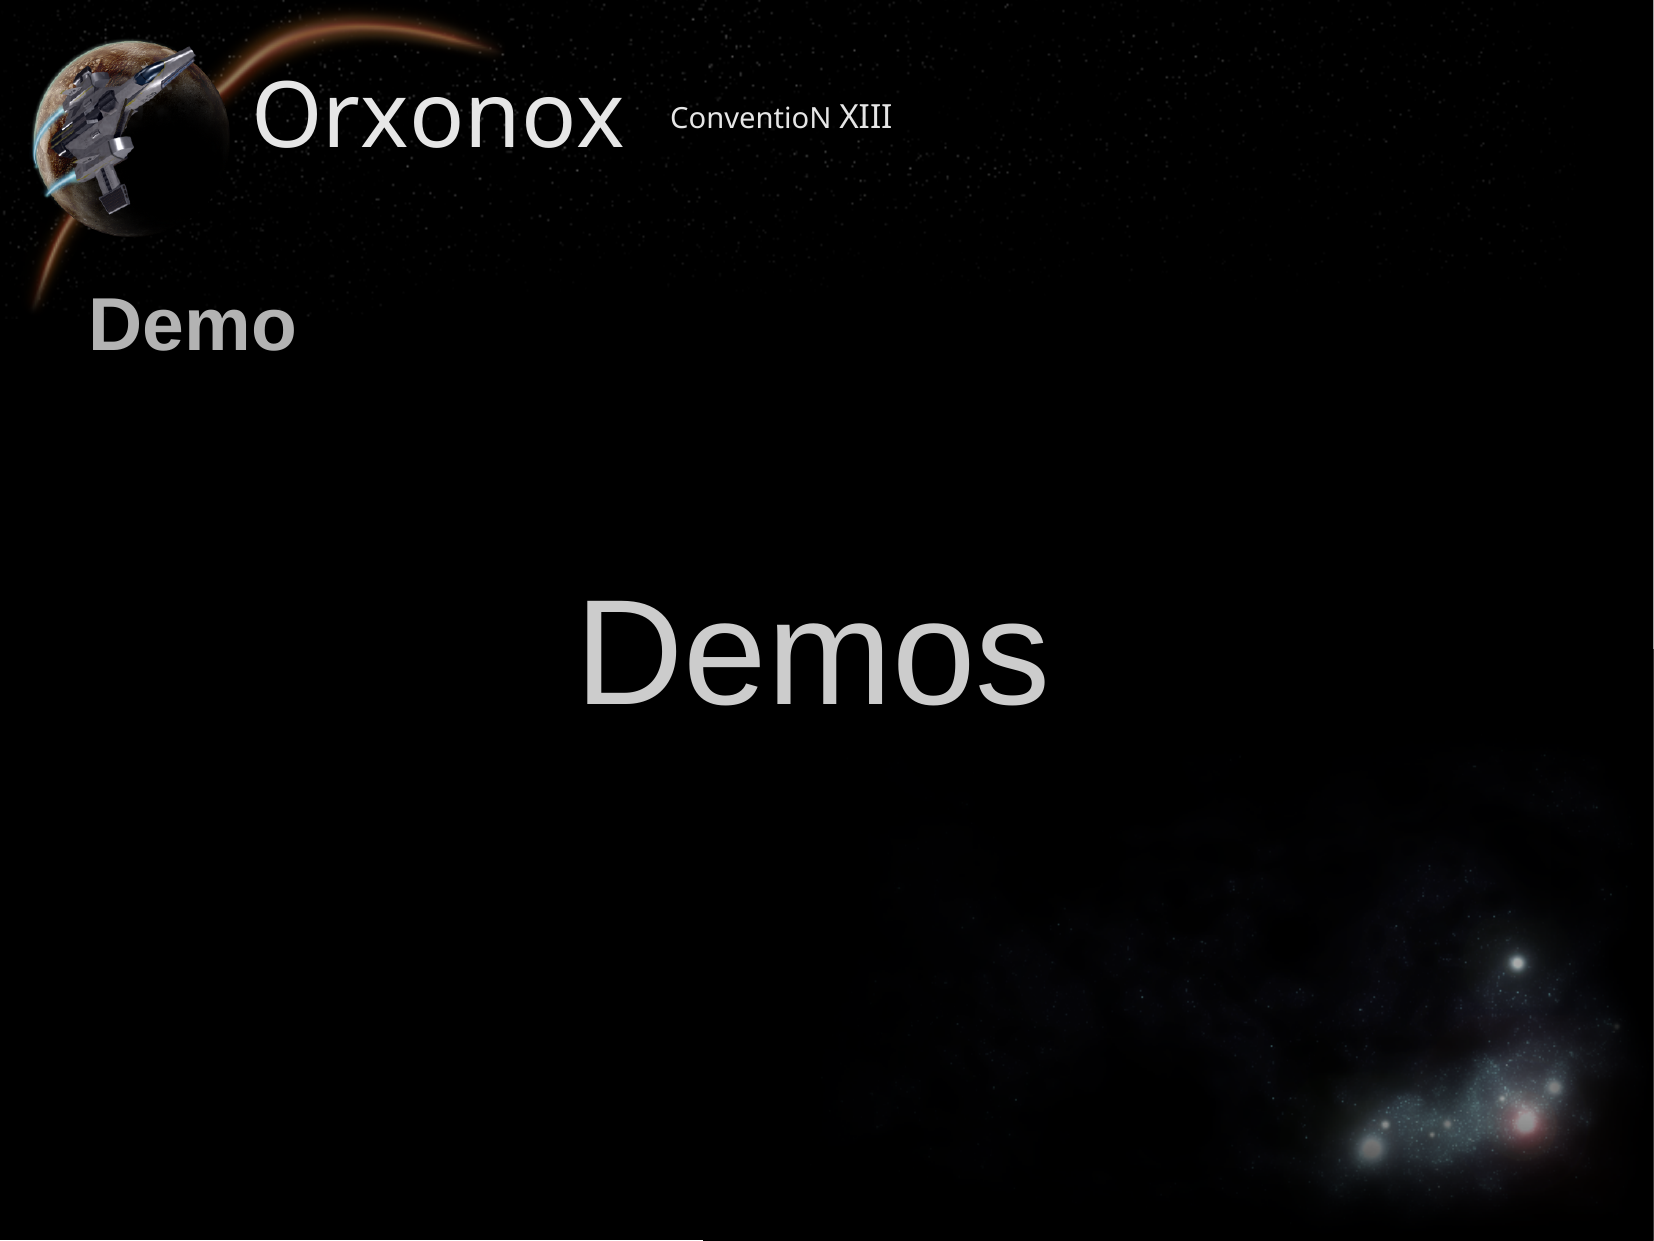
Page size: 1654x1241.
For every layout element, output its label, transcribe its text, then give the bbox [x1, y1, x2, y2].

text_box Demos [561, 561, 1066, 744]
picture [703, 649, 1654, 1241]
picture [0, 0, 1607, 443]
title Demo [88, 265, 1577, 384]
